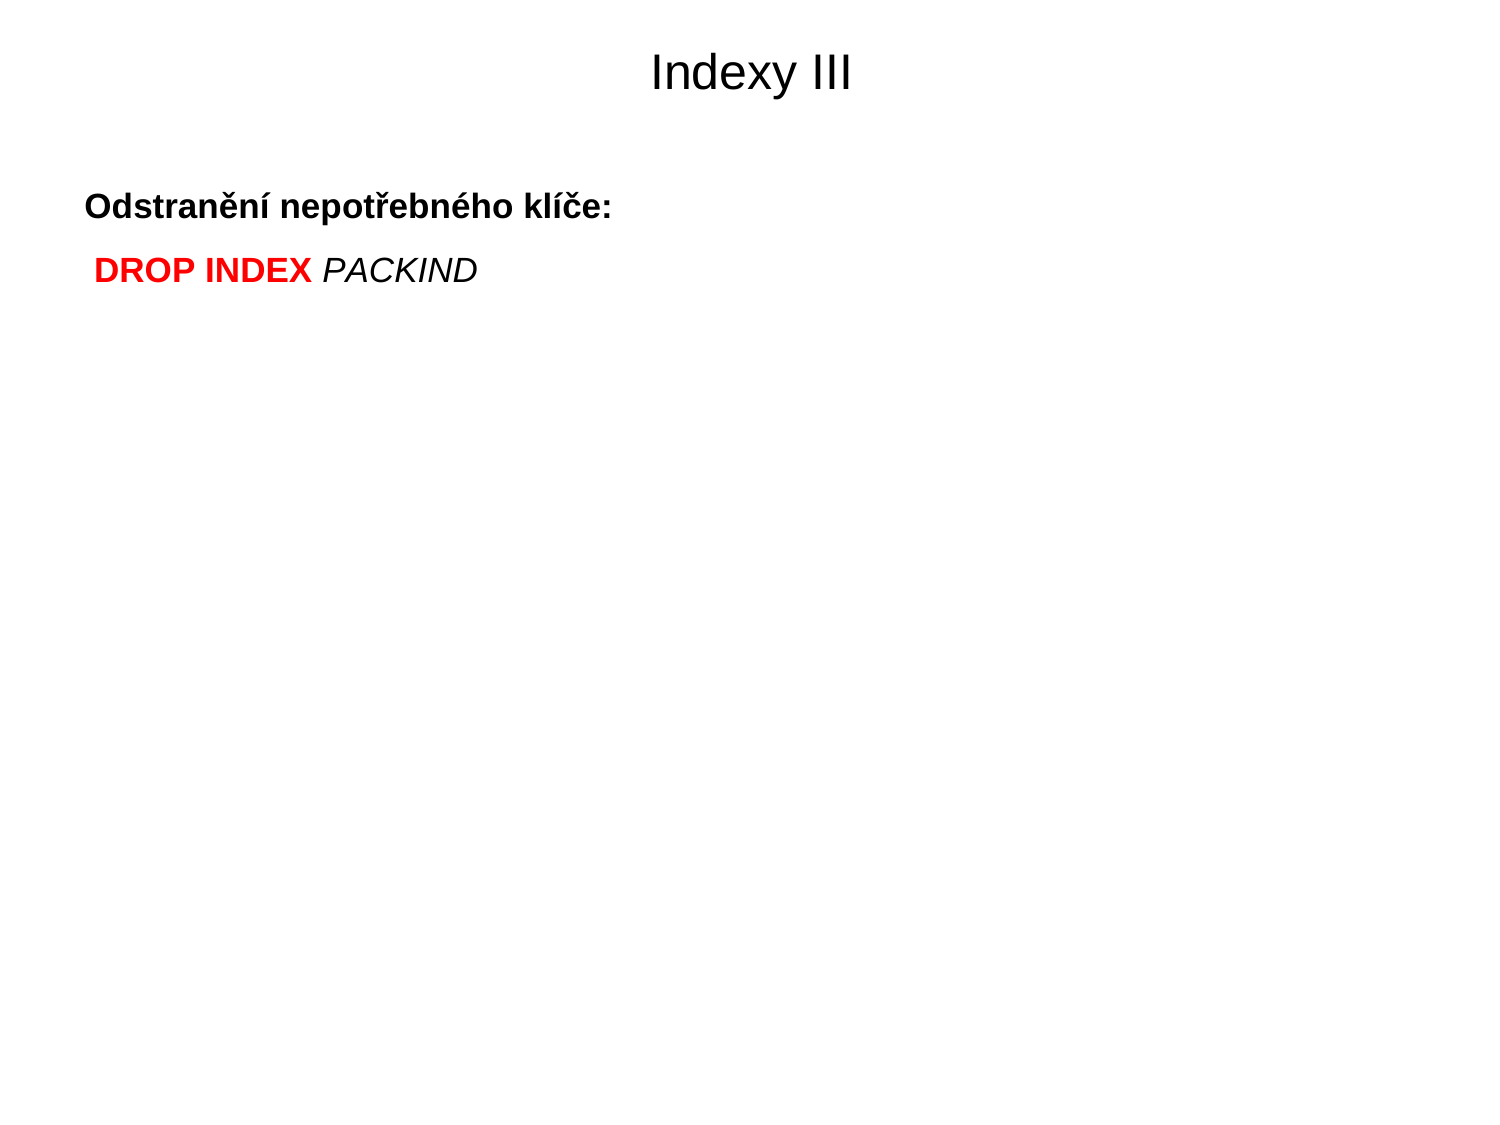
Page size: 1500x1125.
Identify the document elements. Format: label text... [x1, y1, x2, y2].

chart [84, 174, 1384, 1035]
title Indexy III [76, 0, 1427, 140]
